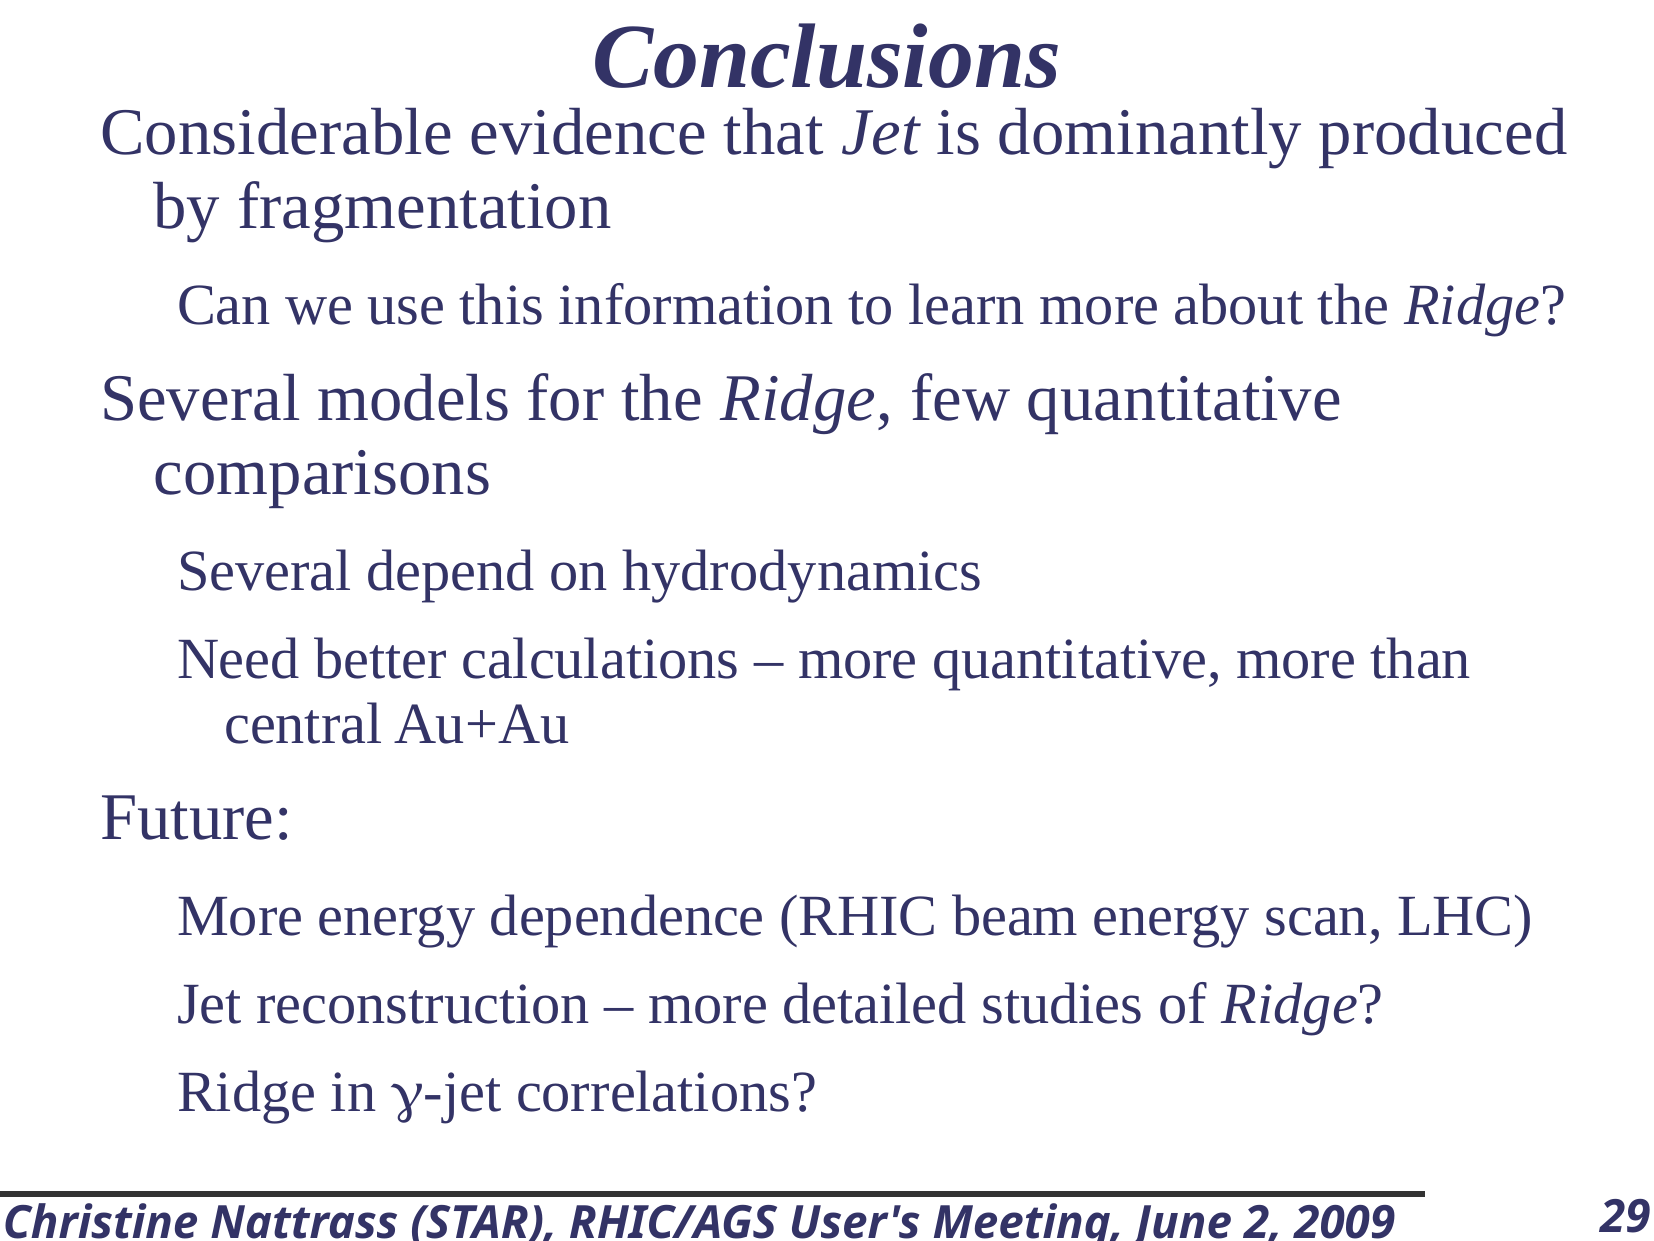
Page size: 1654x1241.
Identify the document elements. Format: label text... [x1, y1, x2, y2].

list Considerable evidence that Jet is dominantly produced by fragmentation Can we use this information to learn more about the Ridge? Several models for the Ridge, few quantitative comparisons Several depend on hydrodynamics Need better calculations – more quantitative, more than central Au+Au Future: More energy dependence (RHIC beam energy scan, LHC) Jet reconstruction – more detailed studies of Ridge? Ridge in -jet correlations? [82, 95, 1613, 1189]
title Conclusions [82, 0, 1571, 95]
